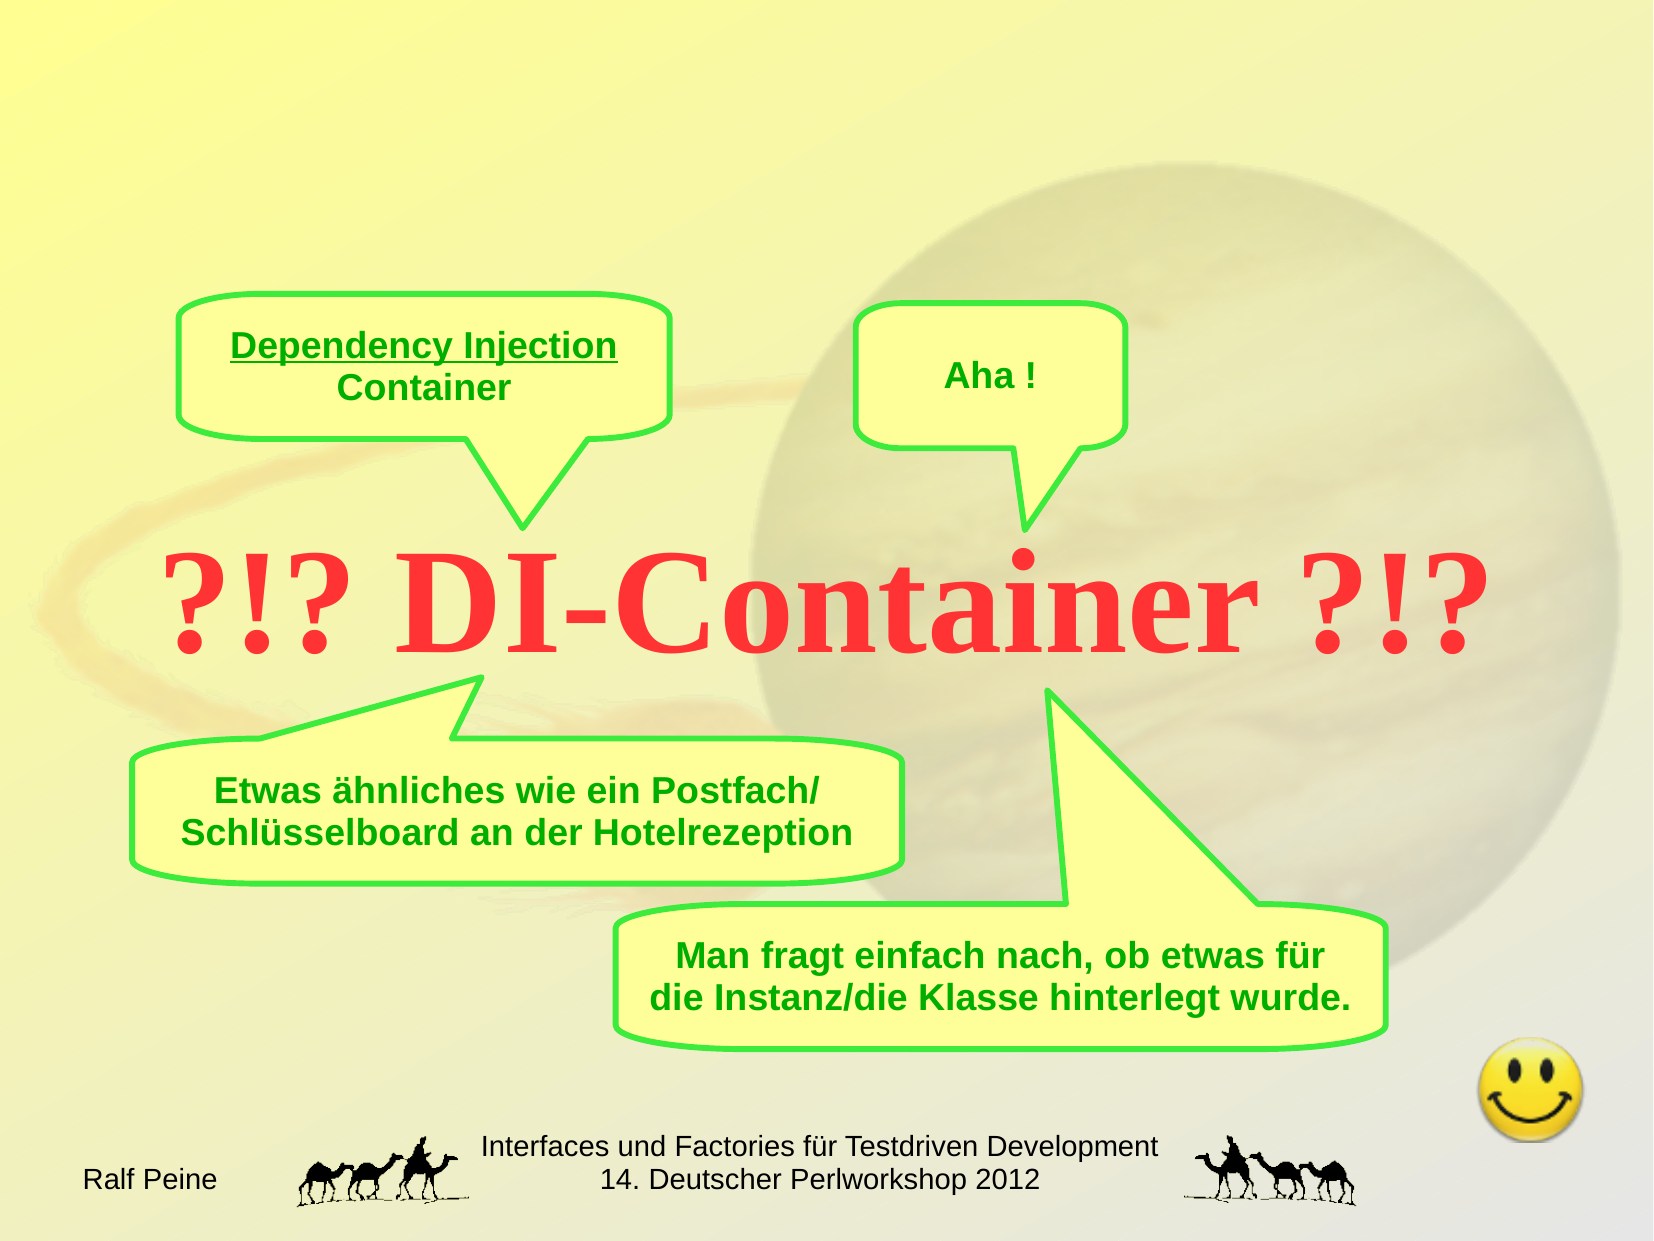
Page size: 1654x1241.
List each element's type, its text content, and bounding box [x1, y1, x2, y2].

text_box Etwas ähnliches wie ein Postfach/ Schlüsselboard an der Hotelrezeption [132, 677, 903, 884]
text_box [106, 722, 1498, 1102]
text_box Man fragt einfach nach, ob etwas für die Instanz/die Klasse hinterlegt wurde. [615, 690, 1386, 1050]
picture [3, 138, 1654, 1143]
list ?!? DI-Container ?!? [82, 519, 1571, 722]
picture [1184, 1133, 1362, 1213]
picture [291, 1134, 469, 1214]
text_box [106, 277, 1498, 519]
text_box Dependency Injection Container [178, 293, 670, 529]
text_box Aha ! [855, 303, 1126, 531]
